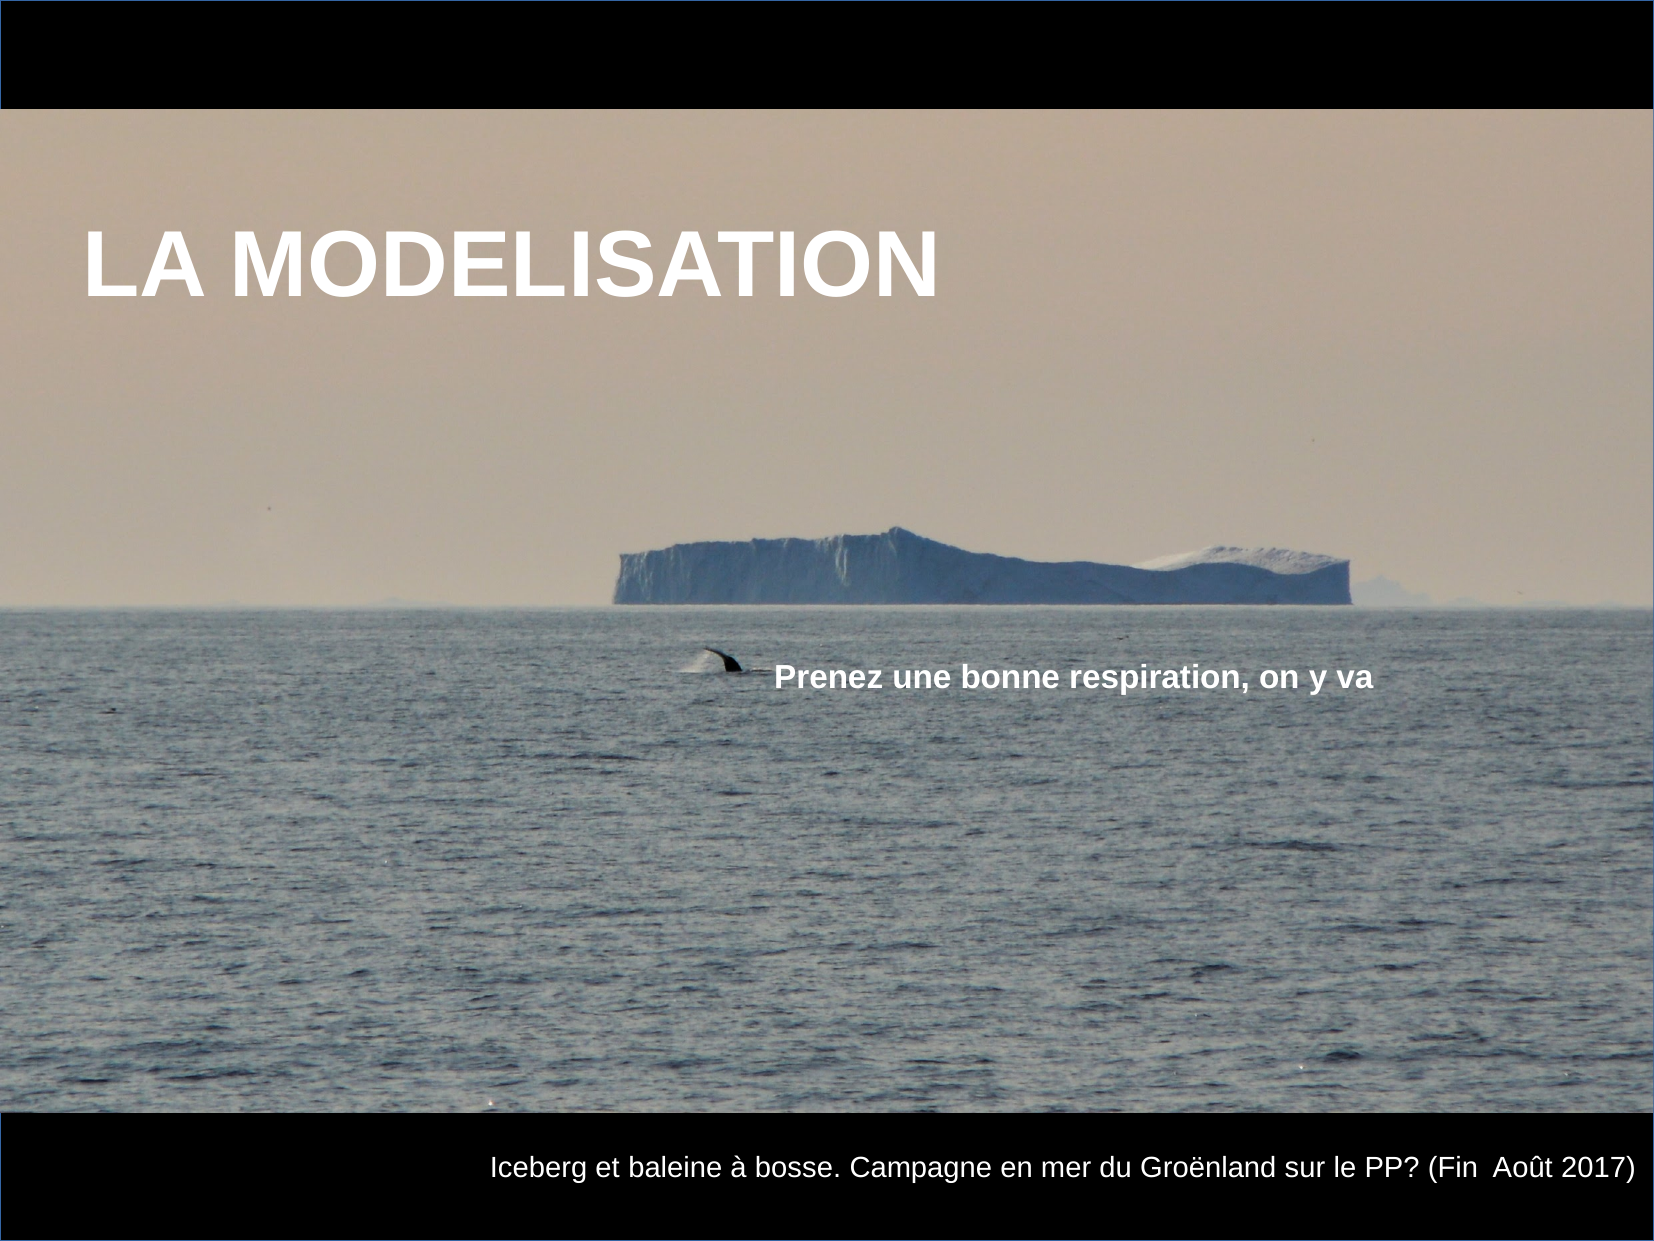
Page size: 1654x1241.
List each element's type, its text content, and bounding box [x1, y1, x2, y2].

text_box Iceberg et baleine à bosse. Campagne en mer du Groënland sur le PP? (Fin Août 2017) [474, 1143, 1654, 1192]
text_box LA MODELISATION [67, 204, 1286, 325]
text_box [0, 1114, 1654, 1241]
text_box Prenez une bonne respiration, on y va [759, 651, 1654, 704]
picture [0, 109, 1654, 1114]
text_box [0, 0, 1654, 109]
